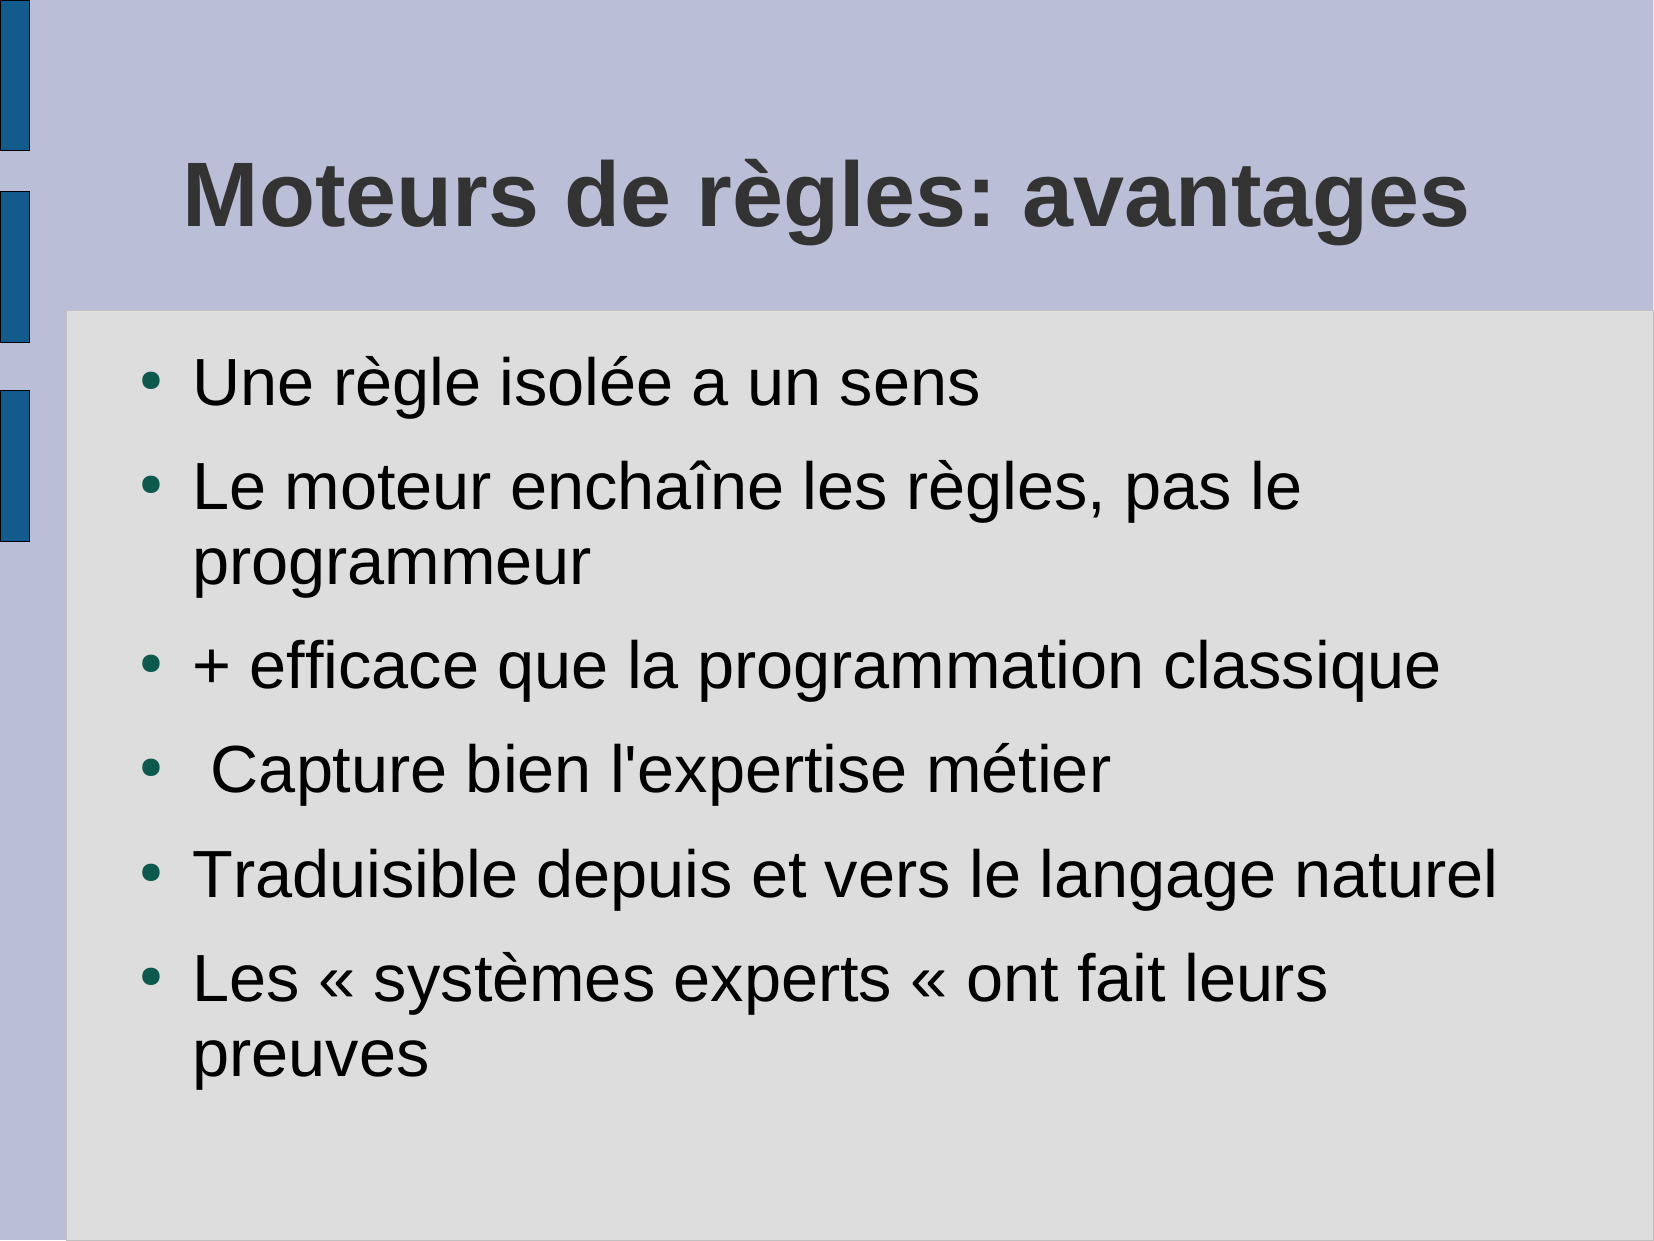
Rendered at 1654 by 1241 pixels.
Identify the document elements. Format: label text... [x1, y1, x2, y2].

list Une règle isolée a un sens Le moteur enchaîne les règles, pas le programmeur + efficace que la programmation classique Capture bien l'expertise métier Traduisible depuis et vers le langage naturel Les « systèmes experts « ont fait leurs preuves [121, 344, 1534, 1164]
title Moteurs de règles: avantages [121, 91, 1534, 299]
